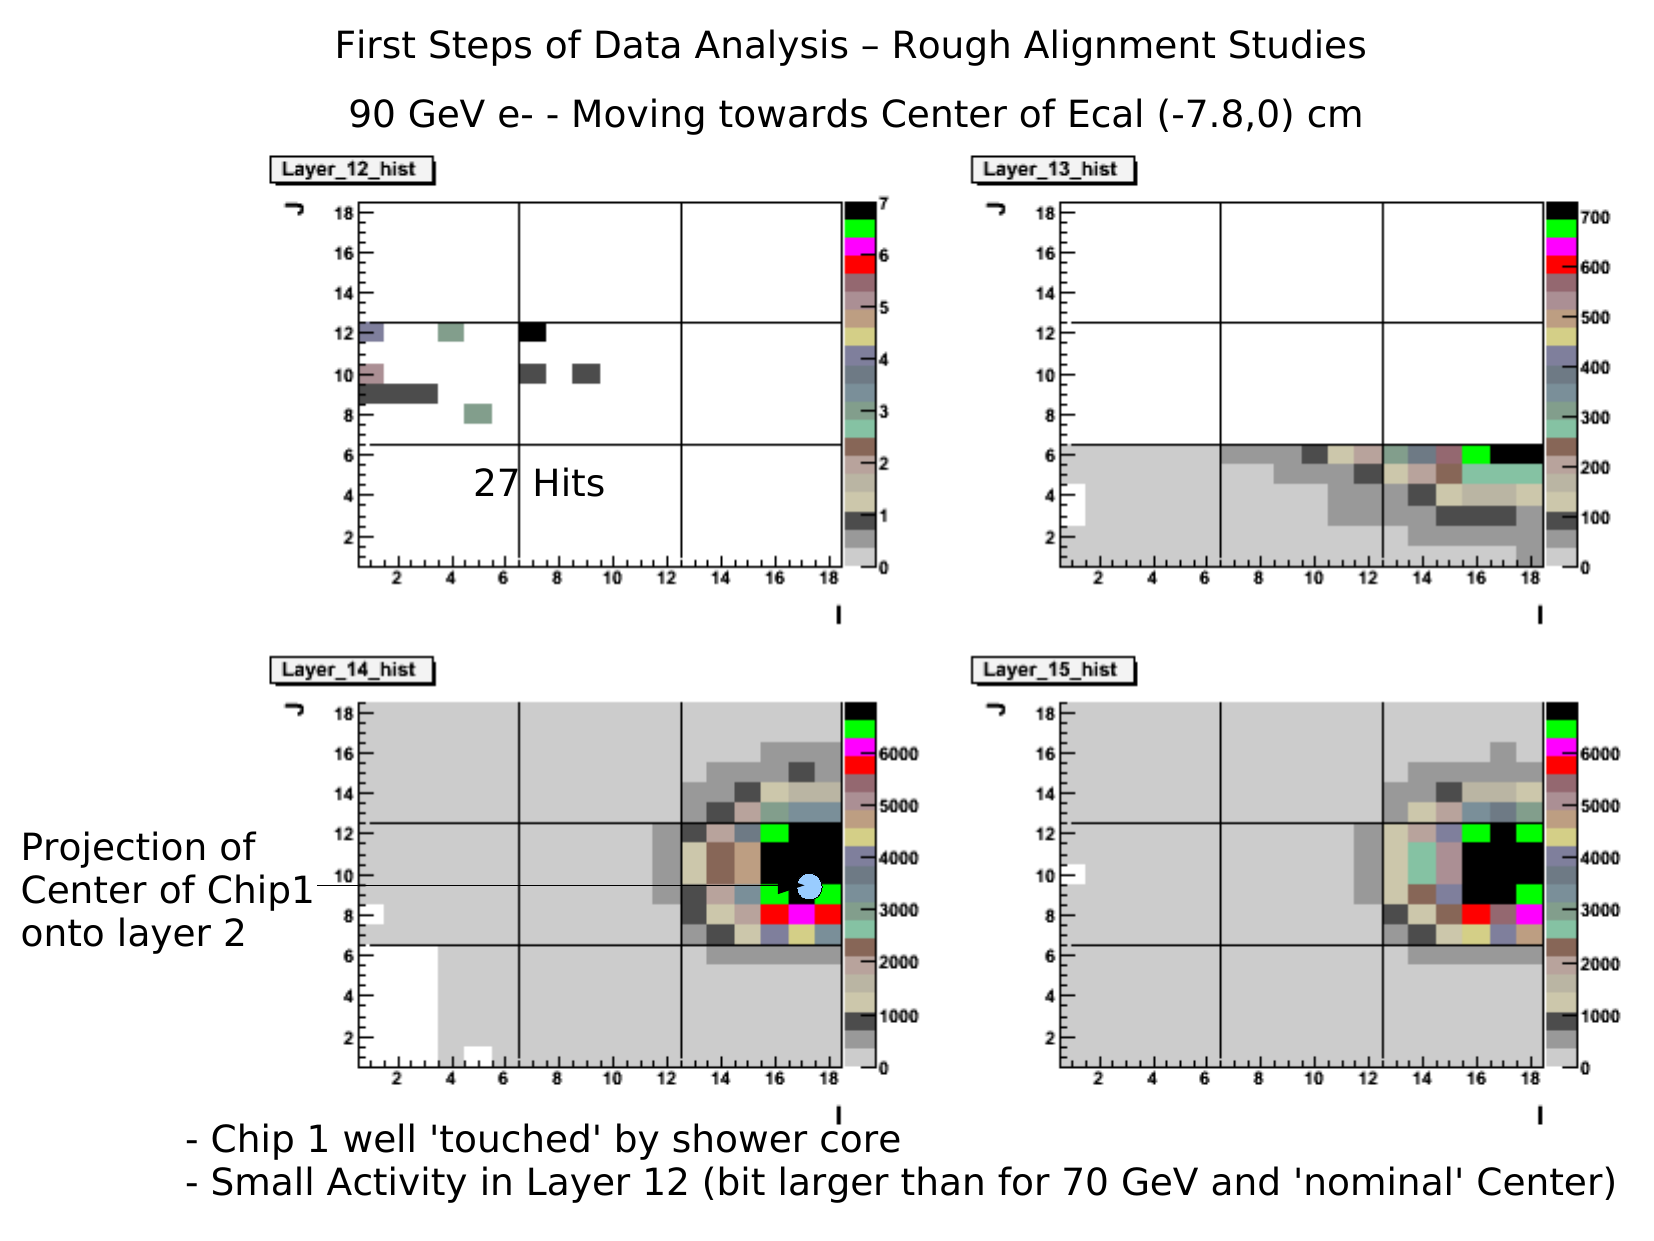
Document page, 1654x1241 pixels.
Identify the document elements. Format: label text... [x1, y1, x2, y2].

text_box - Chip 1 well 'touched' by shower core - Small Activity in Layer 12 (bit larger than for 70 GeV and 'nominal' Center) [170, 1110, 1603, 1212]
text_box [796, 873, 823, 900]
text_box Projection of Center of Chip1 onto layer 2 [5, 817, 335, 964]
text_box First Steps of Data Analysis – Rough Alignment Studies [319, 16, 1361, 76]
picture [250, 144, 1653, 1146]
text_box 90 GeV e- - Moving towards Center of Ecal (-7.8,0) cm [333, 85, 1359, 144]
text_box 27 Hits [458, 454, 618, 514]
